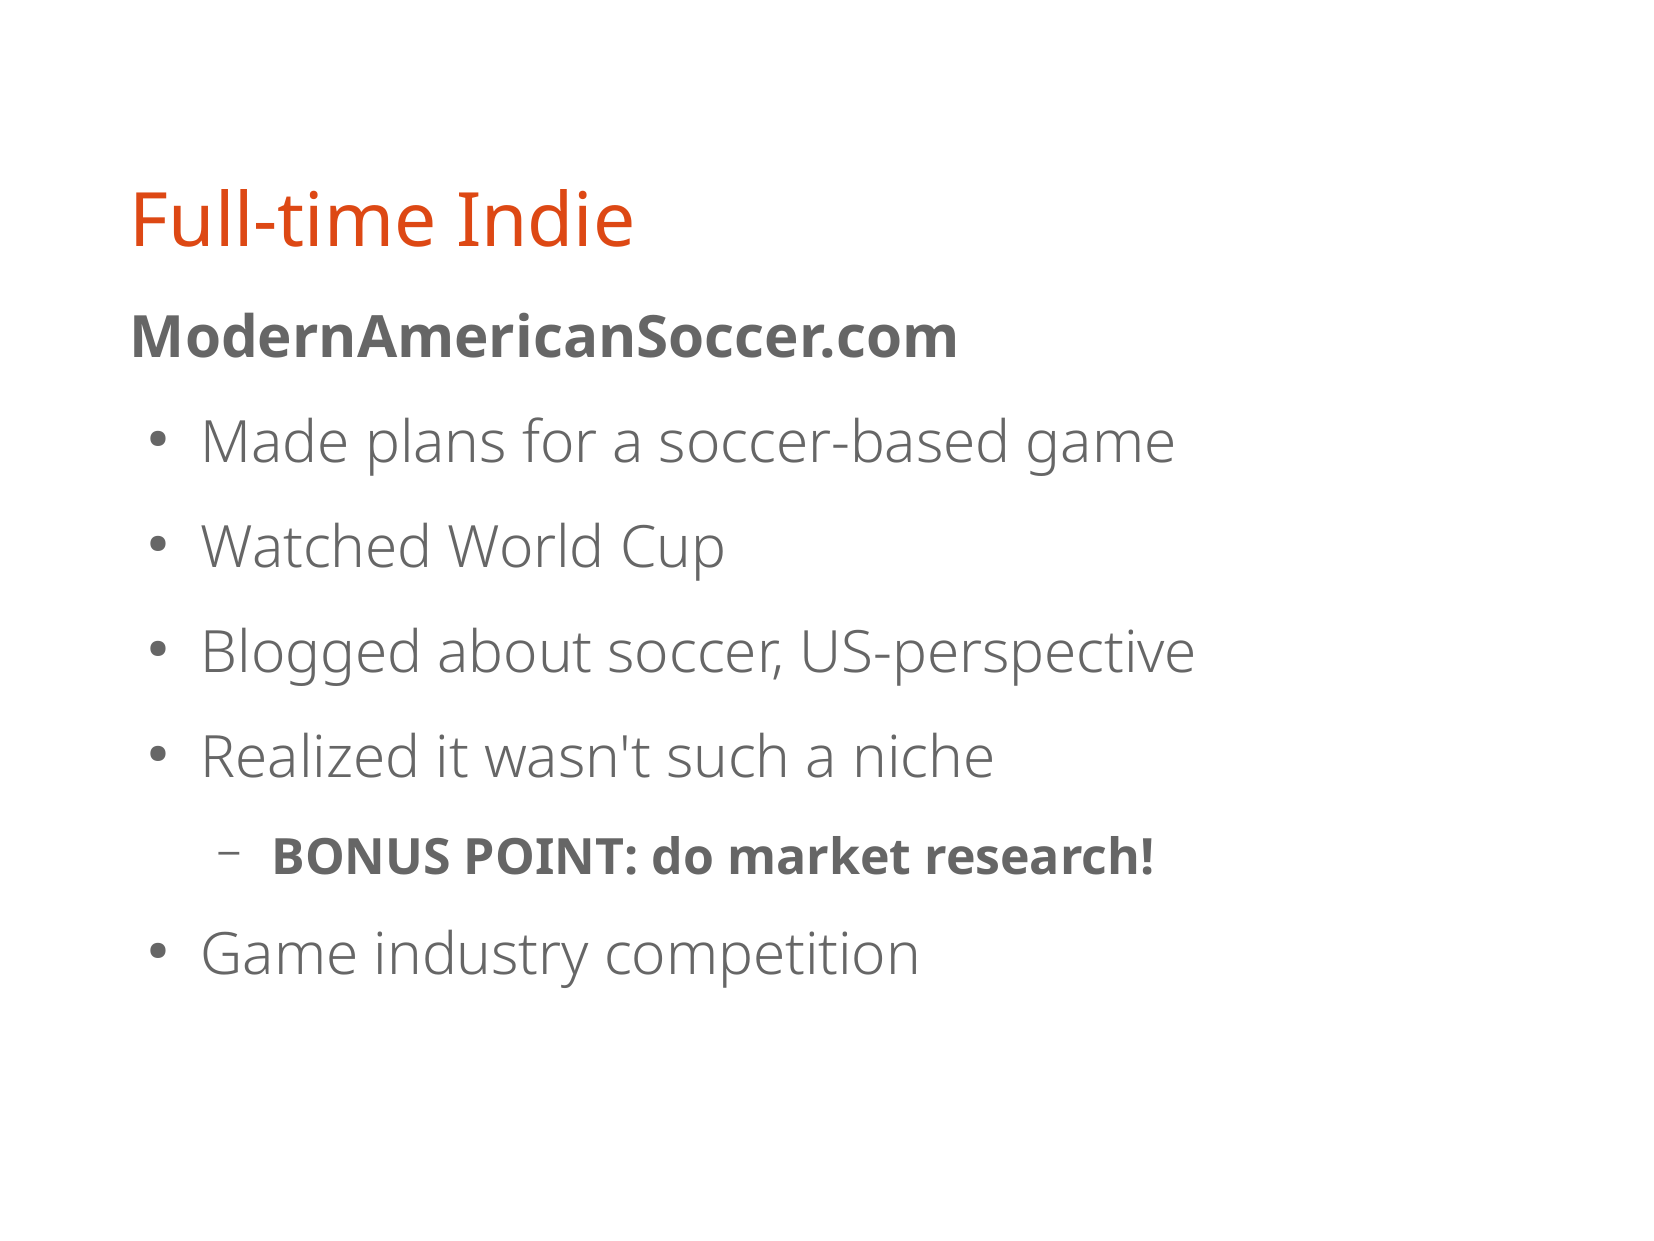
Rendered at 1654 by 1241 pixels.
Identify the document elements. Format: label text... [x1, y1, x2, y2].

list ModernAmericanSoccer.com Made plans for a soccer-based game Watched World Cup Blogged about soccer, US-perspective Realized it wasn't such a niche BONUS POINT: do market research! Game industry competition [129, 295, 1518, 1010]
title Full-time Indie [129, 153, 1518, 281]
